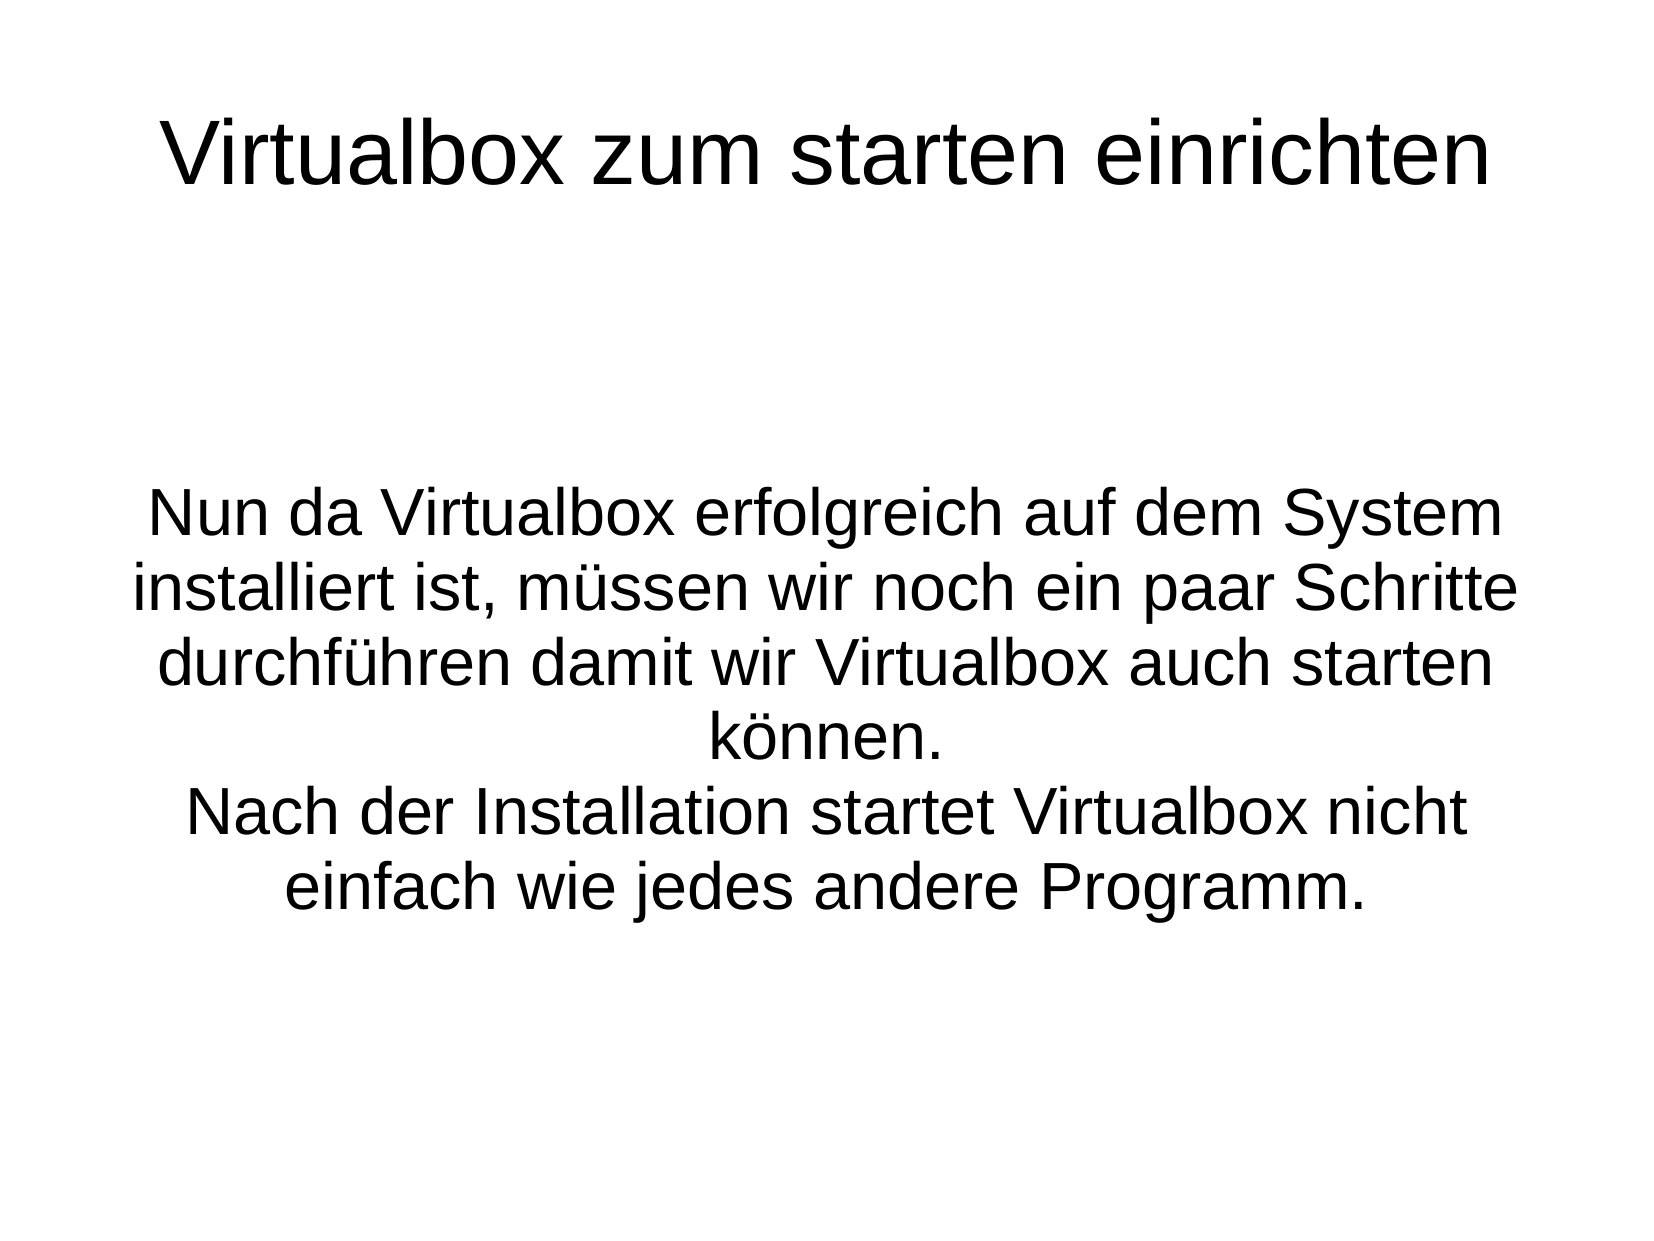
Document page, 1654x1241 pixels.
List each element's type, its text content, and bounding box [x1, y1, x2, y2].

subtitle Nun da Virtualbox erfolgreich auf dem System installiert ist, müssen wir noch ein paar Schritte durchführen damit wir Virtualbox auch starten können. Nach der Installation startet Virtualbox nicht einfach wie jedes andere Programm. [82, 290, 1571, 1109]
title Virtualbox zum starten einrichten [82, 49, 1571, 257]
